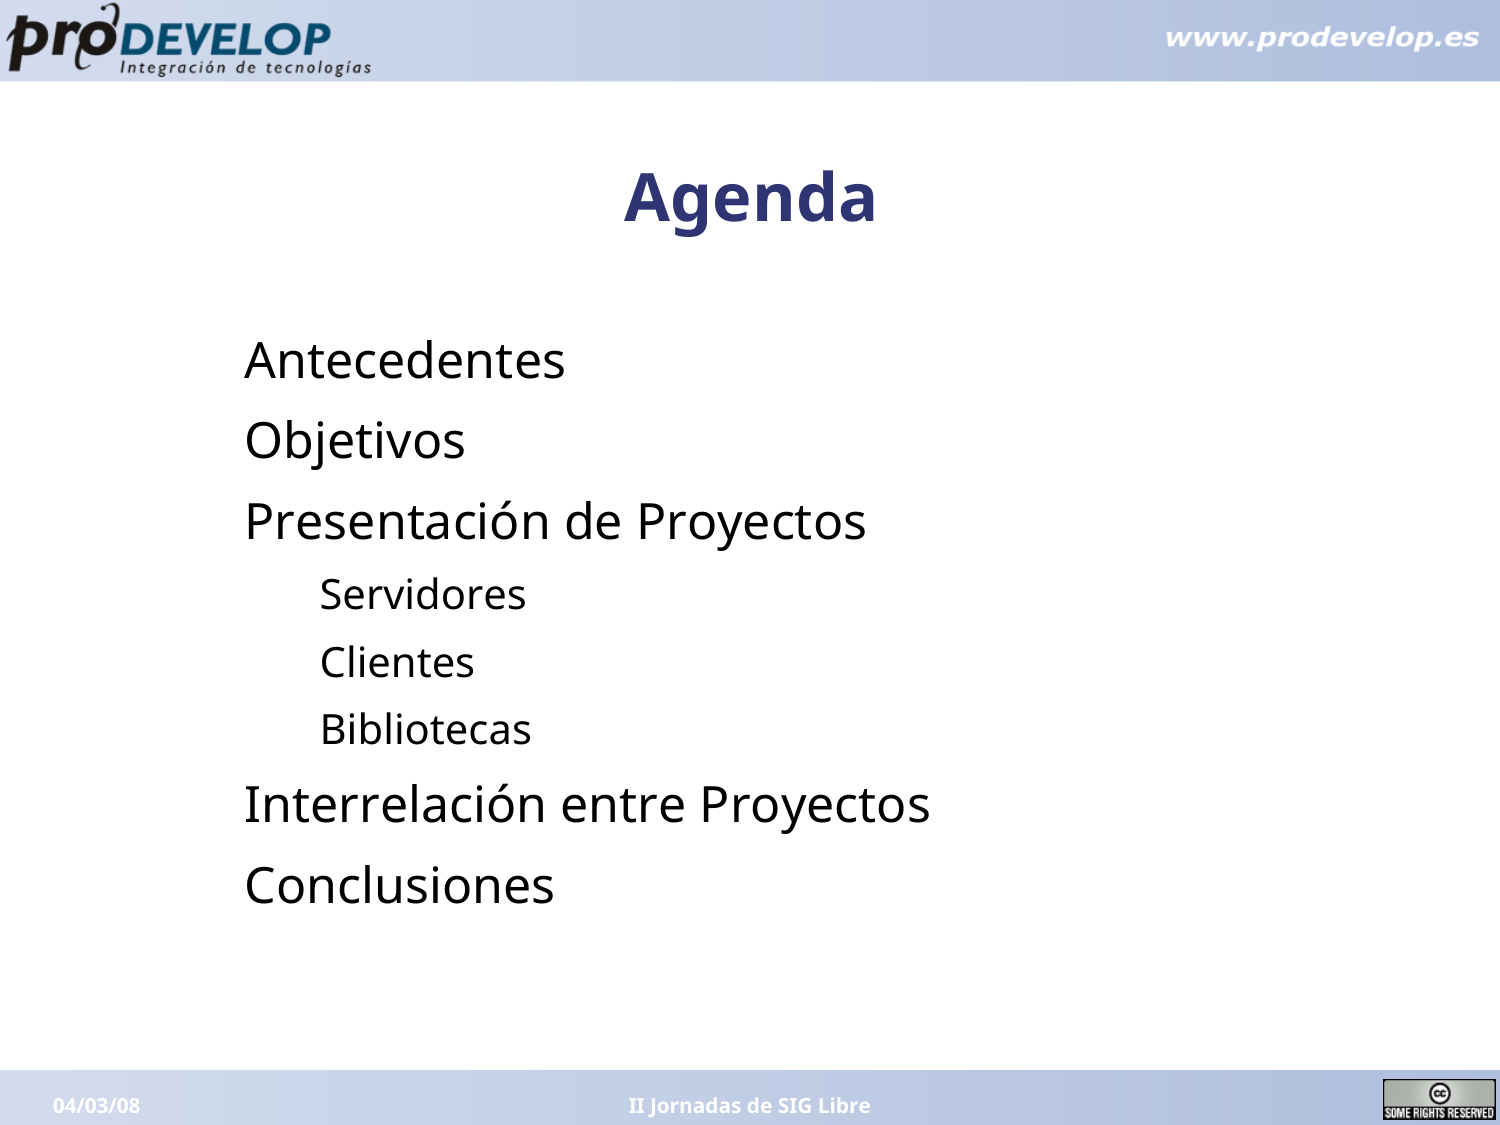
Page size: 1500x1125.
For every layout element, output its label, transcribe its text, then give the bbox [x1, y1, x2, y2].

title Agenda [76, 101, 1427, 290]
picture [0, 0, 1500, 1125]
list Antecedentes Objetivos Presentación de Proyectos Servidores Clientes Bibliotecas Interrelación entre Proyectos Conclusiones [244, 324, 1329, 1001]
